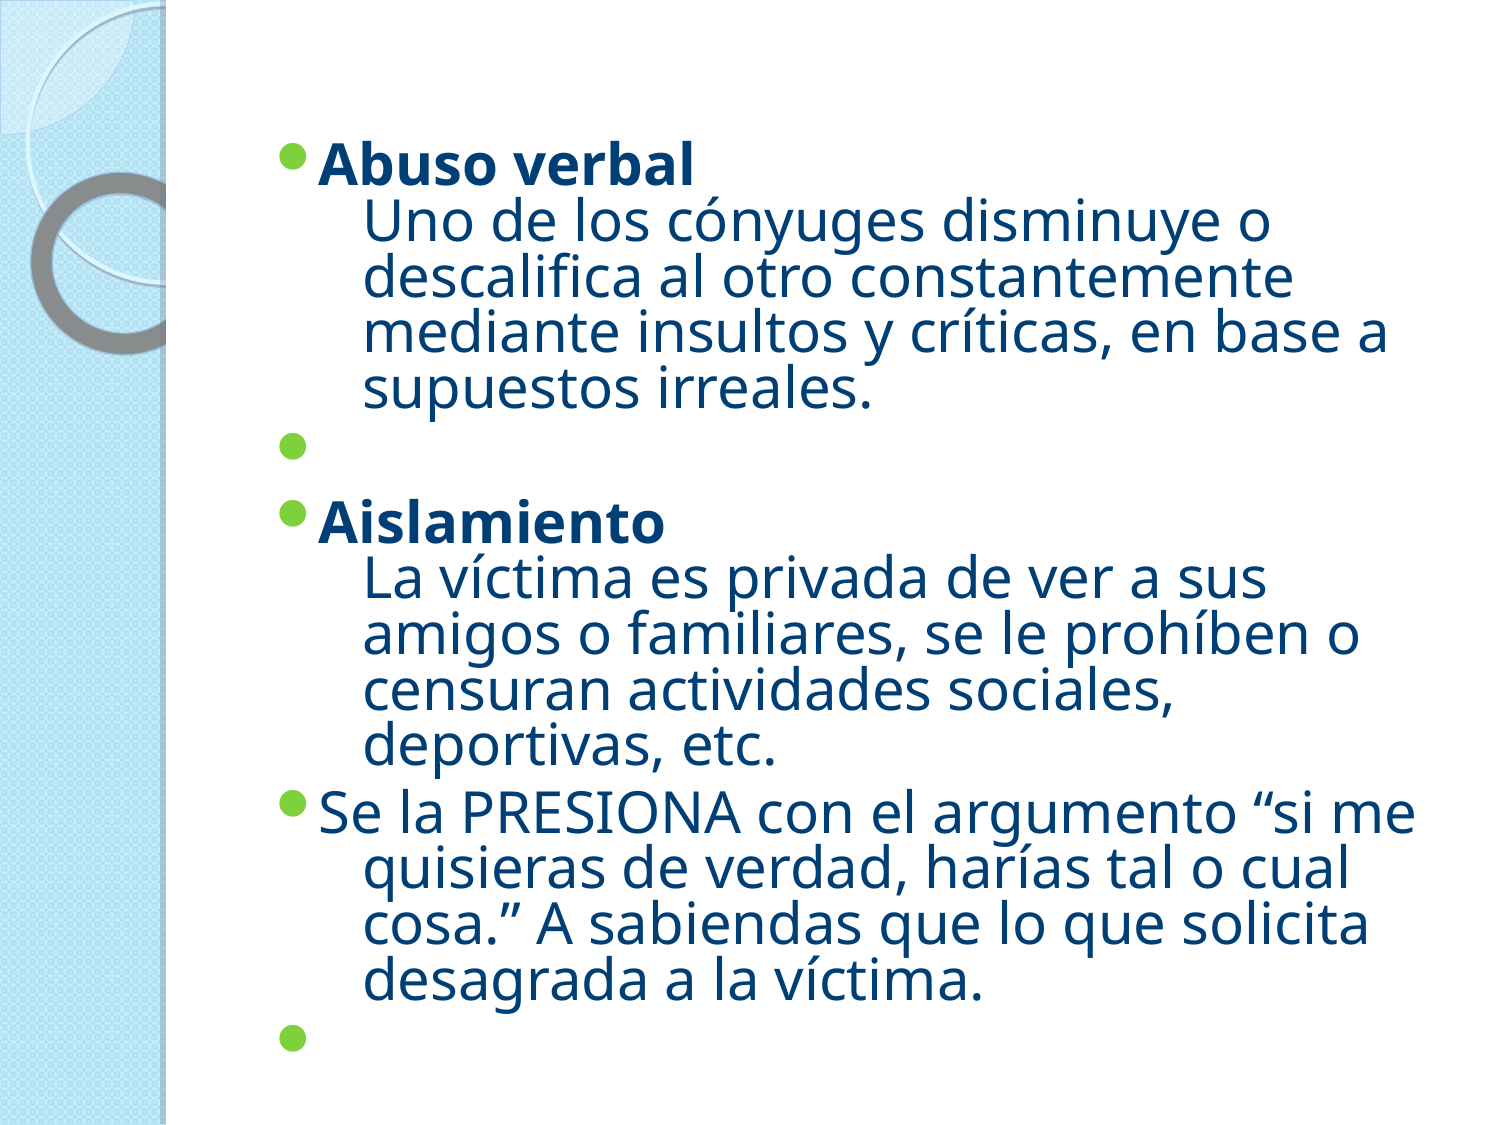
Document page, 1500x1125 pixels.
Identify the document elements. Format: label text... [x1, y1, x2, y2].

list Abuso verbal Uno de los cónyuges disminuye o descalifica al otro constantemente mediante insultos y críticas, en base a supuestos irreales. Aislamiento La víctima es privada de ver a sus amigos o familiares, se le prohíben o censuran actividades sociales, deportivas, etc. Se la PRESIONA con el argumento “si me quisieras de verdad, harías tal o cual cosa.” A sabiendas que lo que solicita desagrada a la víctima. [235, 66, 1466, 1026]
